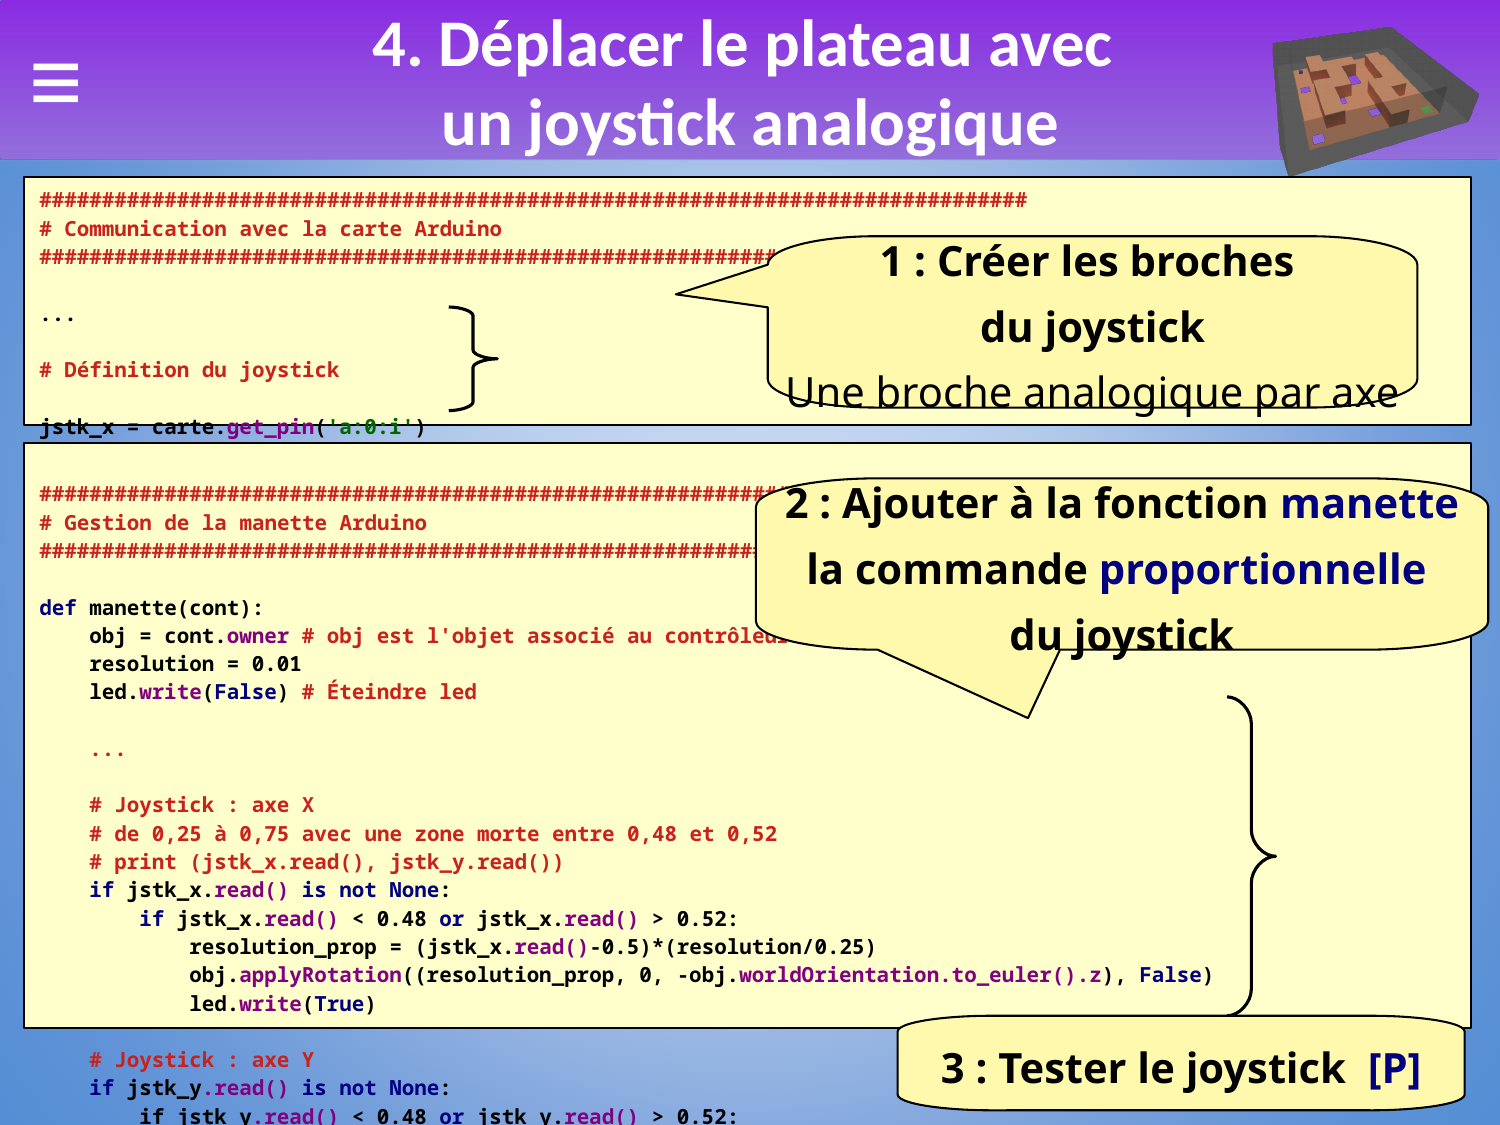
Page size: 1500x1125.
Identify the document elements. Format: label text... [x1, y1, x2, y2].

text_box ############################################################################### # Communication avec la carte Arduino ############################################################################### ... # Définition du joystick jstk_x = carte.get_pin('a:0:i') jstk_y = carte.get_pin('a:1:i') [23, 177, 1471, 426]
text_box 1 : Créer les broches du joystick Une broche analogique par axe [675, 236, 1418, 408]
text_box ≡ [14, 23, 101, 141]
picture [0, 27, 1500, 1125]
text_box ################################################################################ # Gestion de la manette Arduino ############################################################################### def manette(cont): obj = cont.owner # obj est l'objet associé au contrôleur donc 'Plateau' resolution = 0.01 led.write(False) # Éteindre led ... # Joystick : axe X # de 0,25 à 0,75 avec une zone morte entre 0,48 et 0,52 # print (jstk_x.read(), jstk_y.read()) if jstk_x.read() is not None: if jstk_x.read() < 0.48 or jstk_x.read() > 0.52: resolution_prop = (jstk_x.read()-0.5)*(resolution/0.25) obj.applyRotation((resolution_prop, 0, -obj.worldOrientation.to_euler().z), False) led.write(True) # Joystick : axe Y if jstk_y.read() is not None: if jstk_y.read() < 0.48 or jstk_y.read() > 0.52: resolution_prop = (jstk_y.read()-0.5)*(resolution/0.25) obj.applyRotation((0, resolution_prop, -obj.worldOrientation.to_euler().z), False) led.write(True) [23, 442, 1471, 1028]
text_box 2 : Ajouter à la fonction manette la commande proportionnelle du joystick [755, 478, 1489, 719]
text_box 3 : Tester le joystick [P] [897, 1015, 1465, 1111]
text_box 4. Déplacer le plateau avec un joystick analogique [0, 0, 1500, 159]
